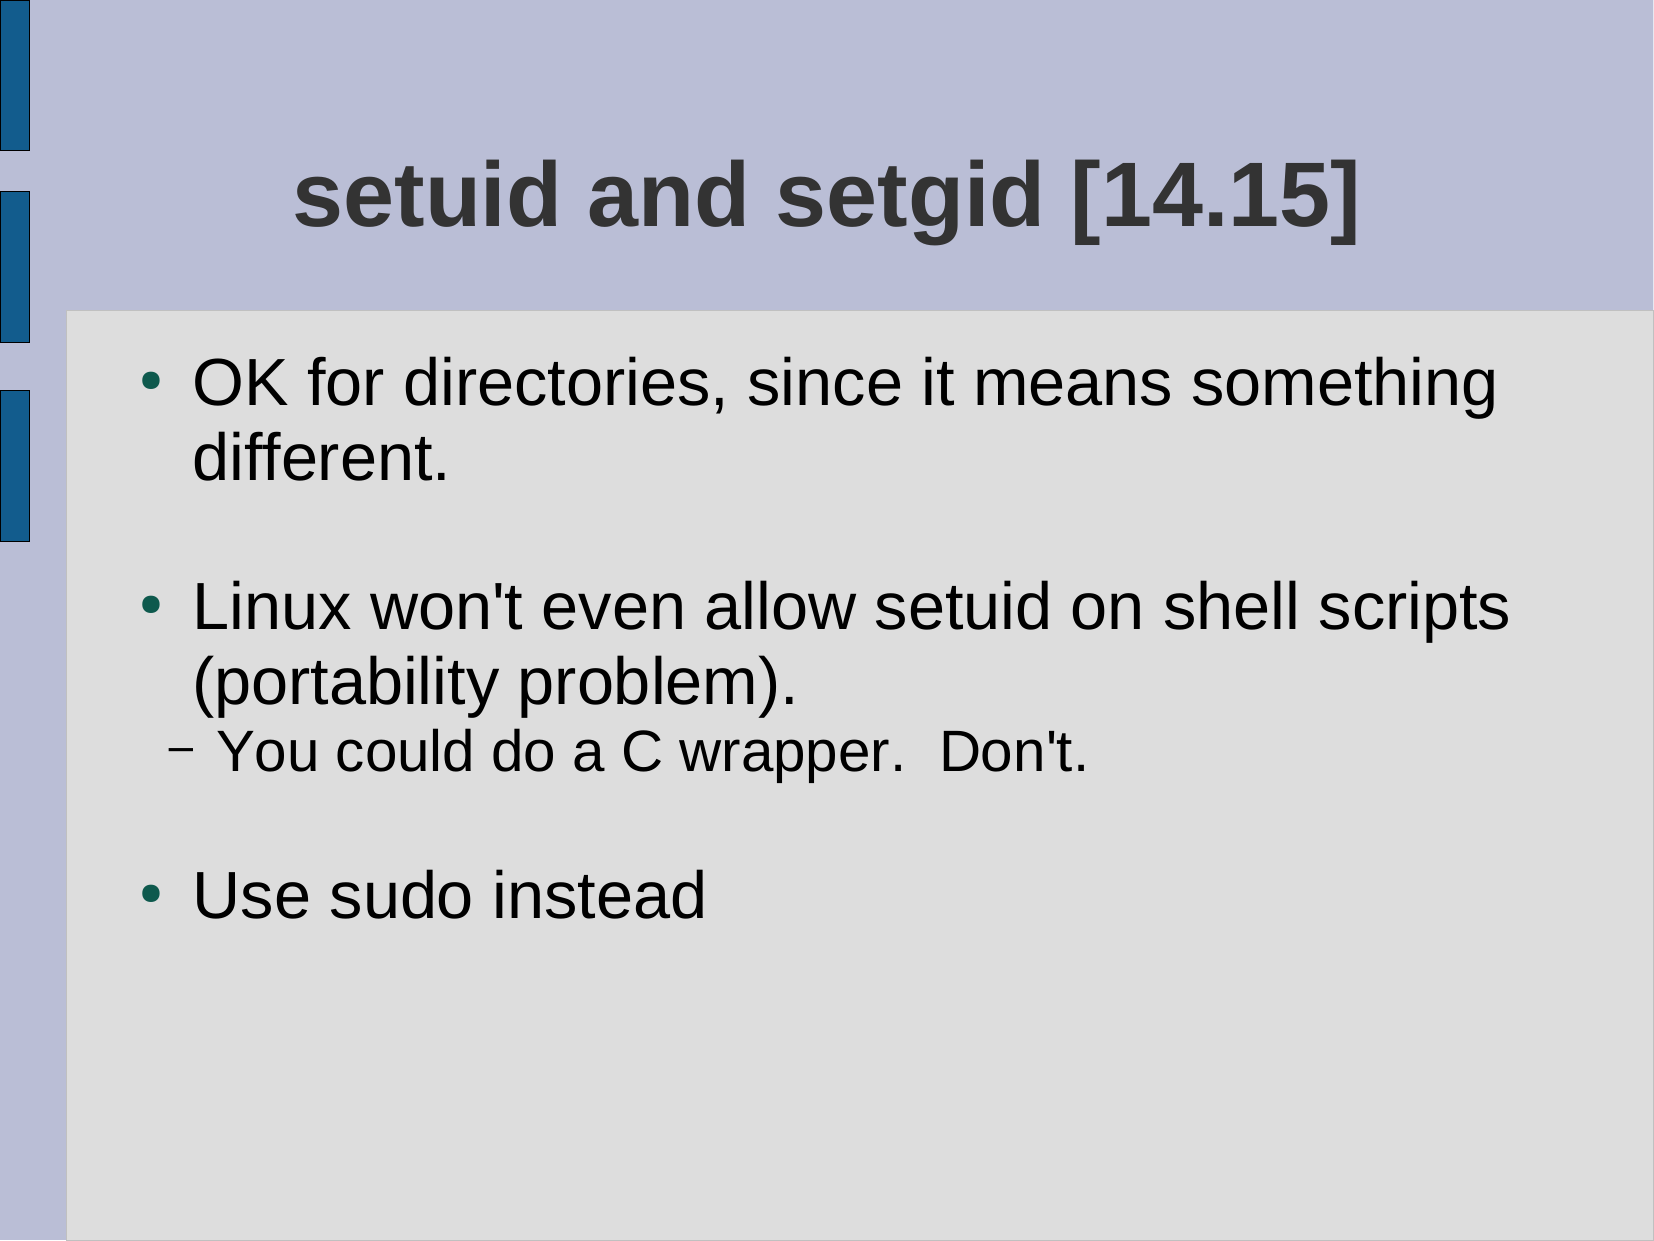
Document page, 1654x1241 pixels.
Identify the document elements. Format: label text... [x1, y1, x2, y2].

list OK for directories, since it means something different. Linux won't even allow setuid on shell scripts (portability problem). You could do a C wrapper. Don't. Use sudo instead [121, 344, 1534, 1149]
title setuid and setgid [14.15] [121, 98, 1534, 291]
